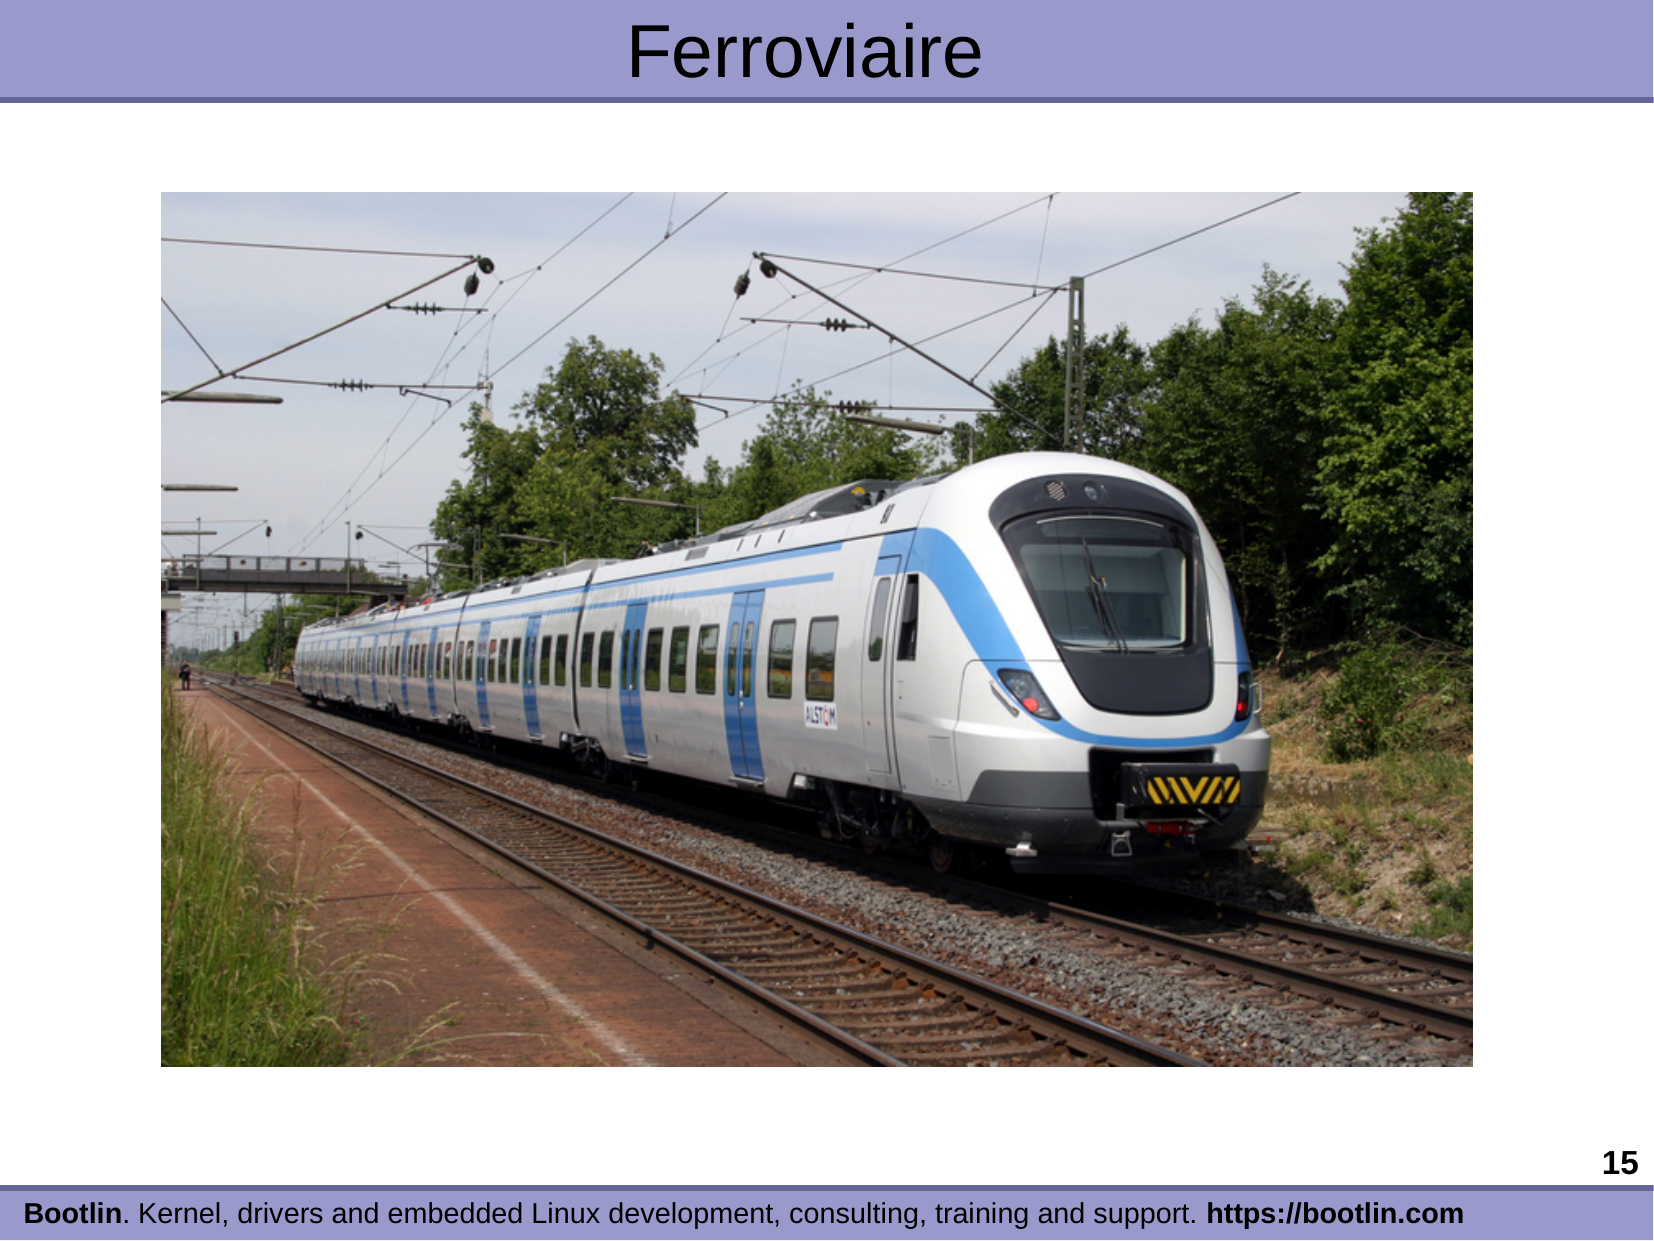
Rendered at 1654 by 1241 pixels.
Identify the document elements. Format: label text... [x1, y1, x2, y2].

title Ferroviaire [60, 5, 1551, 97]
picture [161, 192, 1473, 1067]
